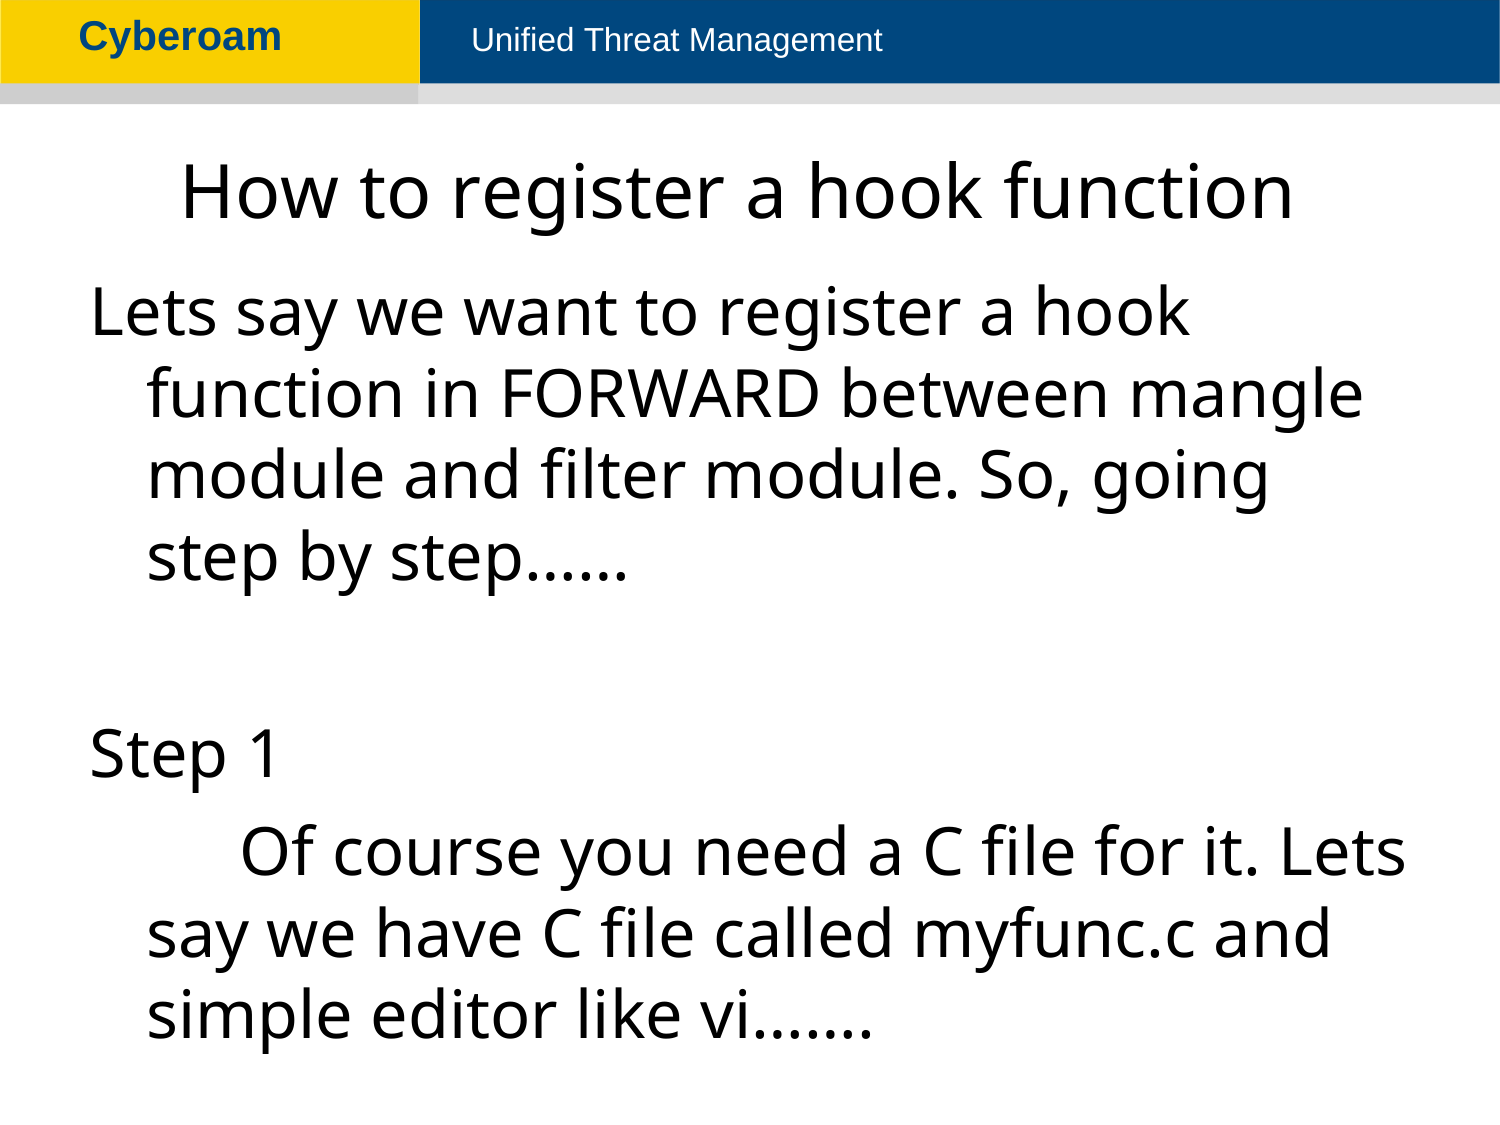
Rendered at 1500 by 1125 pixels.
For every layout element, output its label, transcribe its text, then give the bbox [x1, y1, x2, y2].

title How to register a hook function [75, 112, 1426, 240]
list Lets say we want to register a hook function in FORWARD between mangle module and filter module. So, going step by step…… Step 1 Of course you need a C file for it. Lets say we have C file called myfunc.c and simple editor like vi……. [75, 262, 1426, 1125]
picture [0, 0, 1500, 83]
